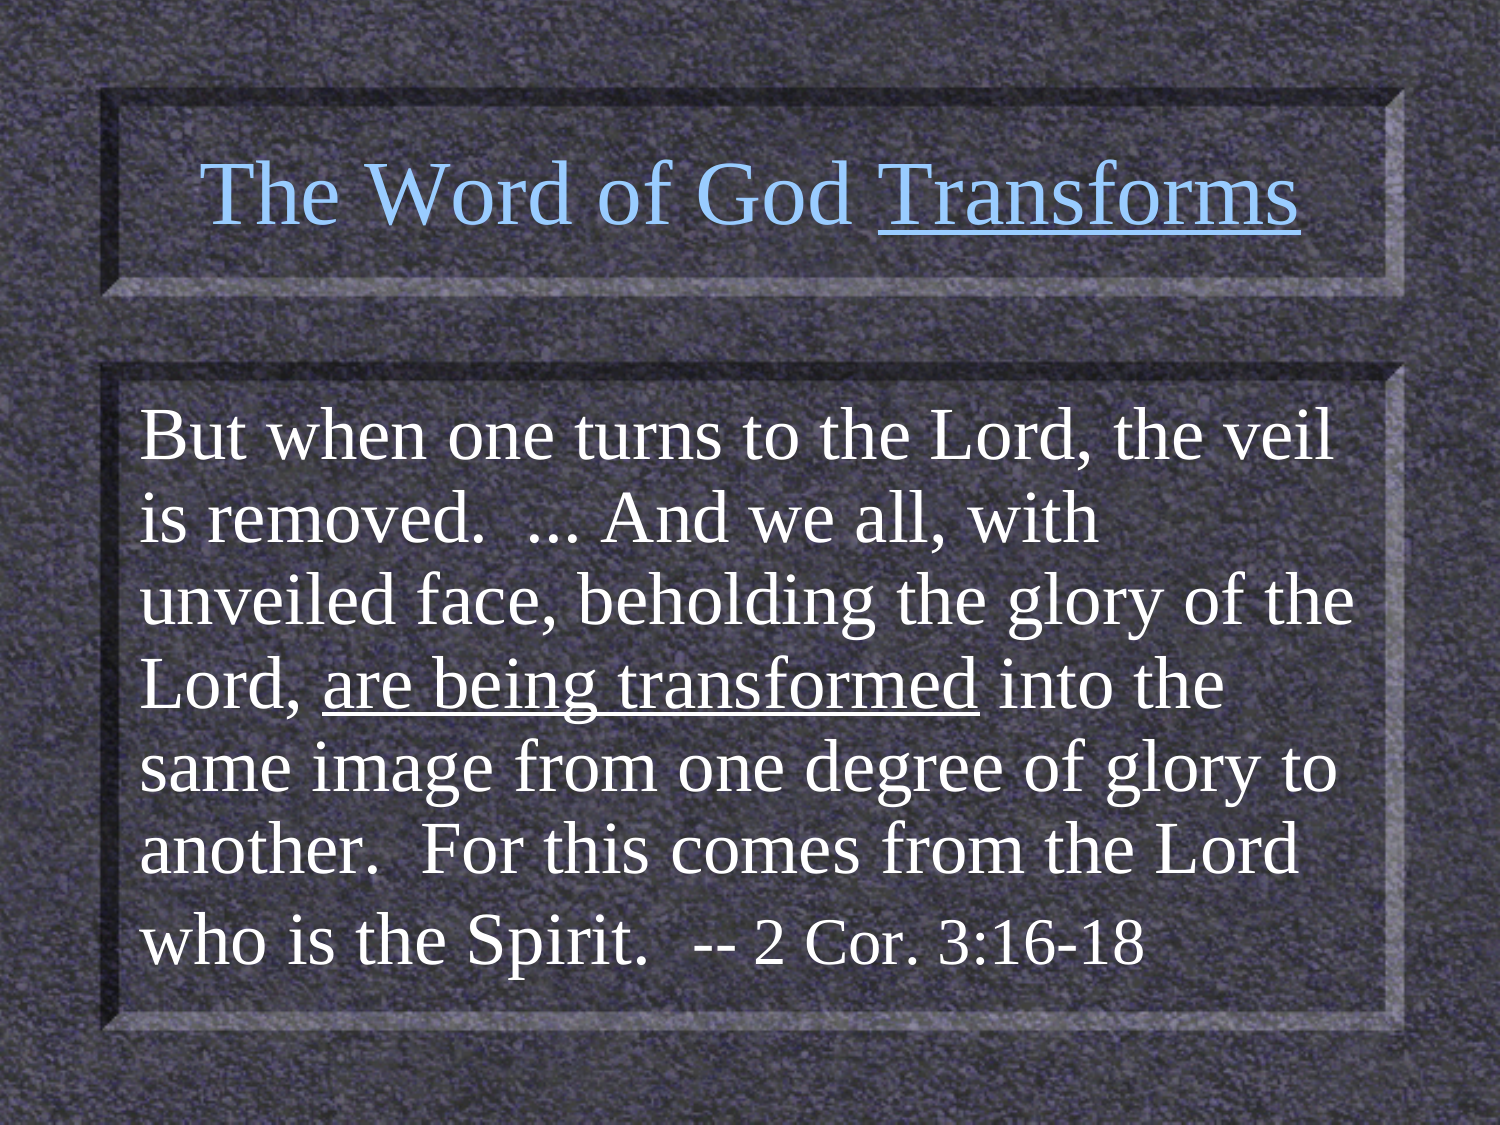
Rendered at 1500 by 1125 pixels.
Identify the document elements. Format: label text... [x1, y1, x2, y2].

title The Word of God Transforms [150, 83, 1351, 304]
text_box But when one turns to the Lord, the veil is removed. ... And we all, with unveiled face, beholding the glory of the Lord, are being transformed into the same image from one degree of glory to another. For this comes from the Lord who is the Spirit. -- 2 Cor. 3:16-18 [124, 385, 1388, 990]
picture [0, 0, 1500, 1125]
